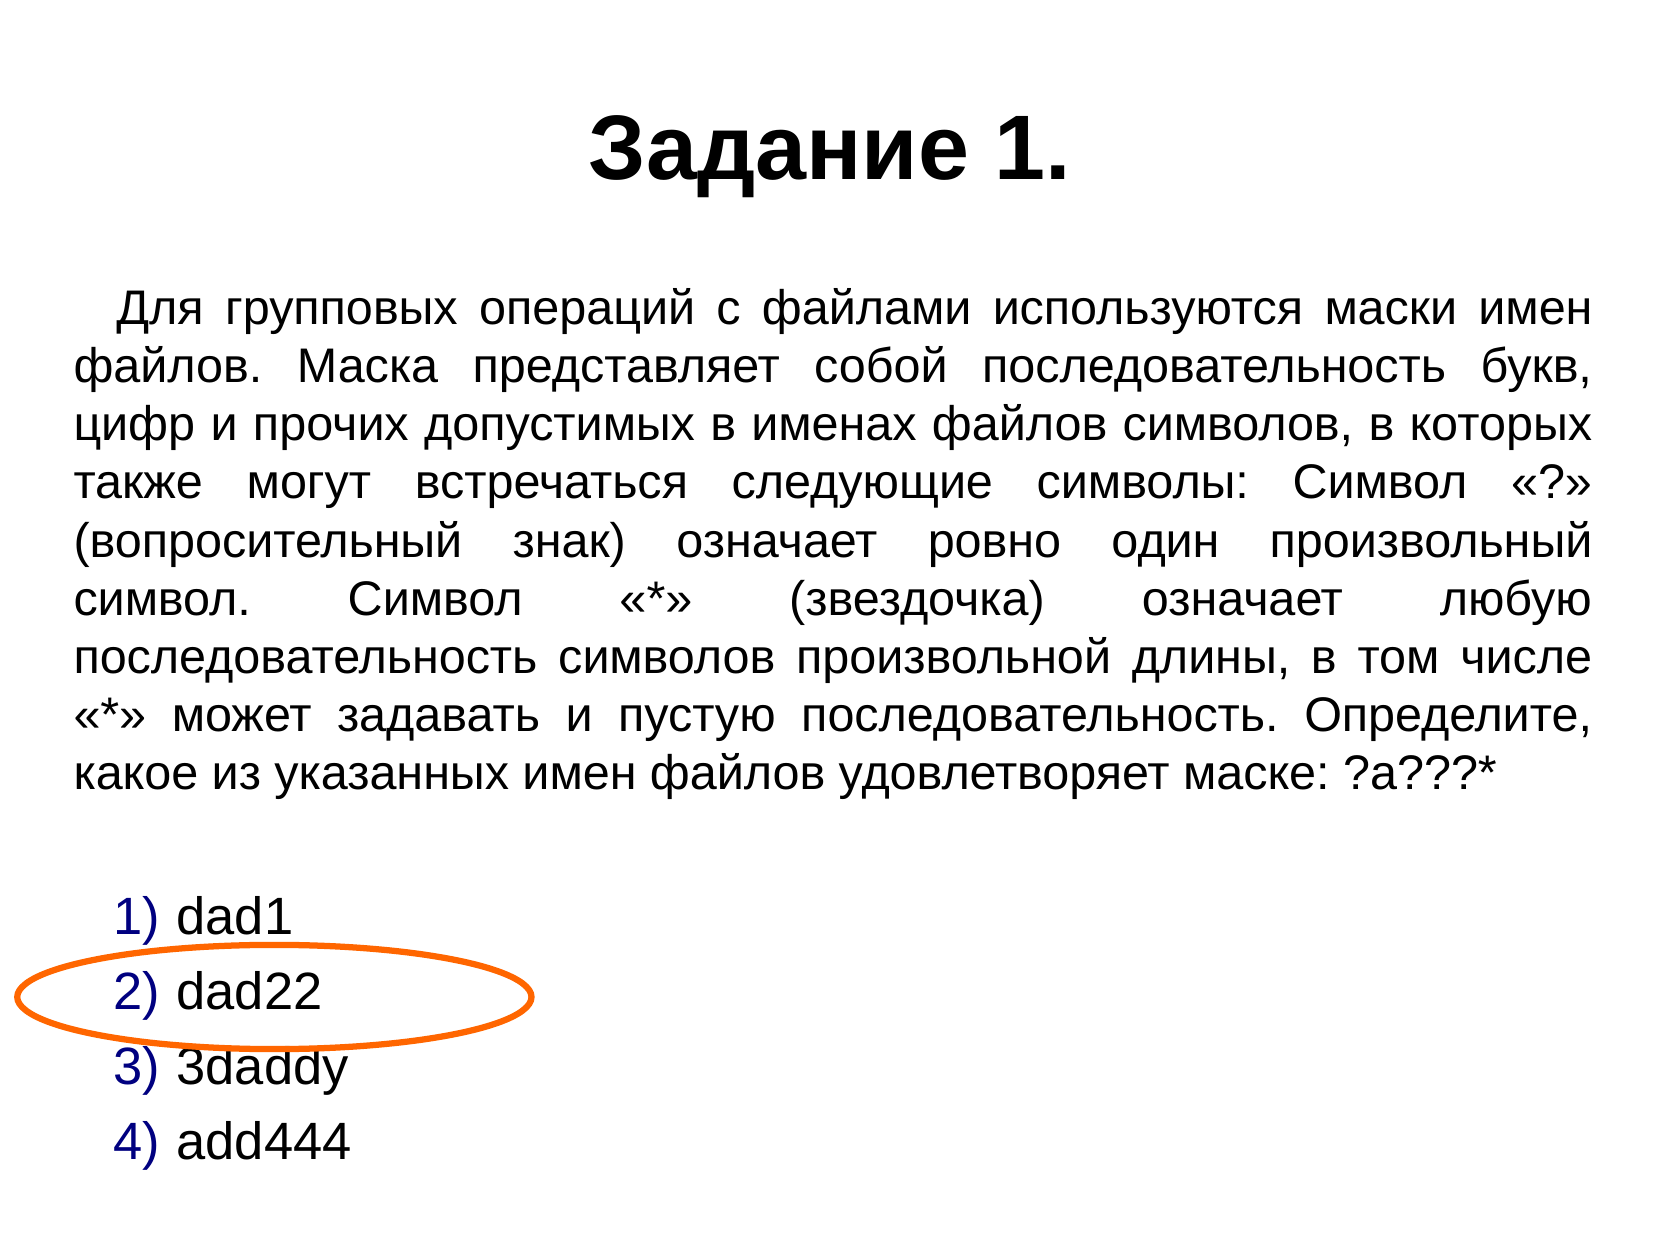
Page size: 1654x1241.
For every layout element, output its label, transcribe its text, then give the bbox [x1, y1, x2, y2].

title Задание 1. [82, 68, 1571, 268]
list Для групповых операций с файлами используются маски имен файлов. Маска представляет собой последовательность букв, цифр и прочих допустимых в именах файлов символов, в которых также могут встречаться следующие символы: Символ «?» (вопросительный знак) означает ровно один произвольный символ. Символ «*» (звездочка) означает любую последовательность символов произвольной длины, в том числе «*» может задавать и пустую последовательность. Определите, какое из указанных имен файлов удовлетворяет маске: ?a???* dad1 dad22 3daddy add444 [58, 268, 1609, 1194]
list Для групповых операций с файлами используются маски имен файлов. Маска представляет собой последовательность букв, цифр и прочих допустимых в именах файлов символов, в которых также могут встречаться следующие символы: Символ «?» (вопросительный знак) означает ровно один произвольный символ. Символ «*» (звездочка) означает любую последовательность символов произвольной длины, в том числе «*» может задавать и пустую последовательность. Определите, какое из указанных имен файлов удовлетворяет маске: ?a???* dad1 dad22 3daddy add444 [58, 949, 528, 1045]
